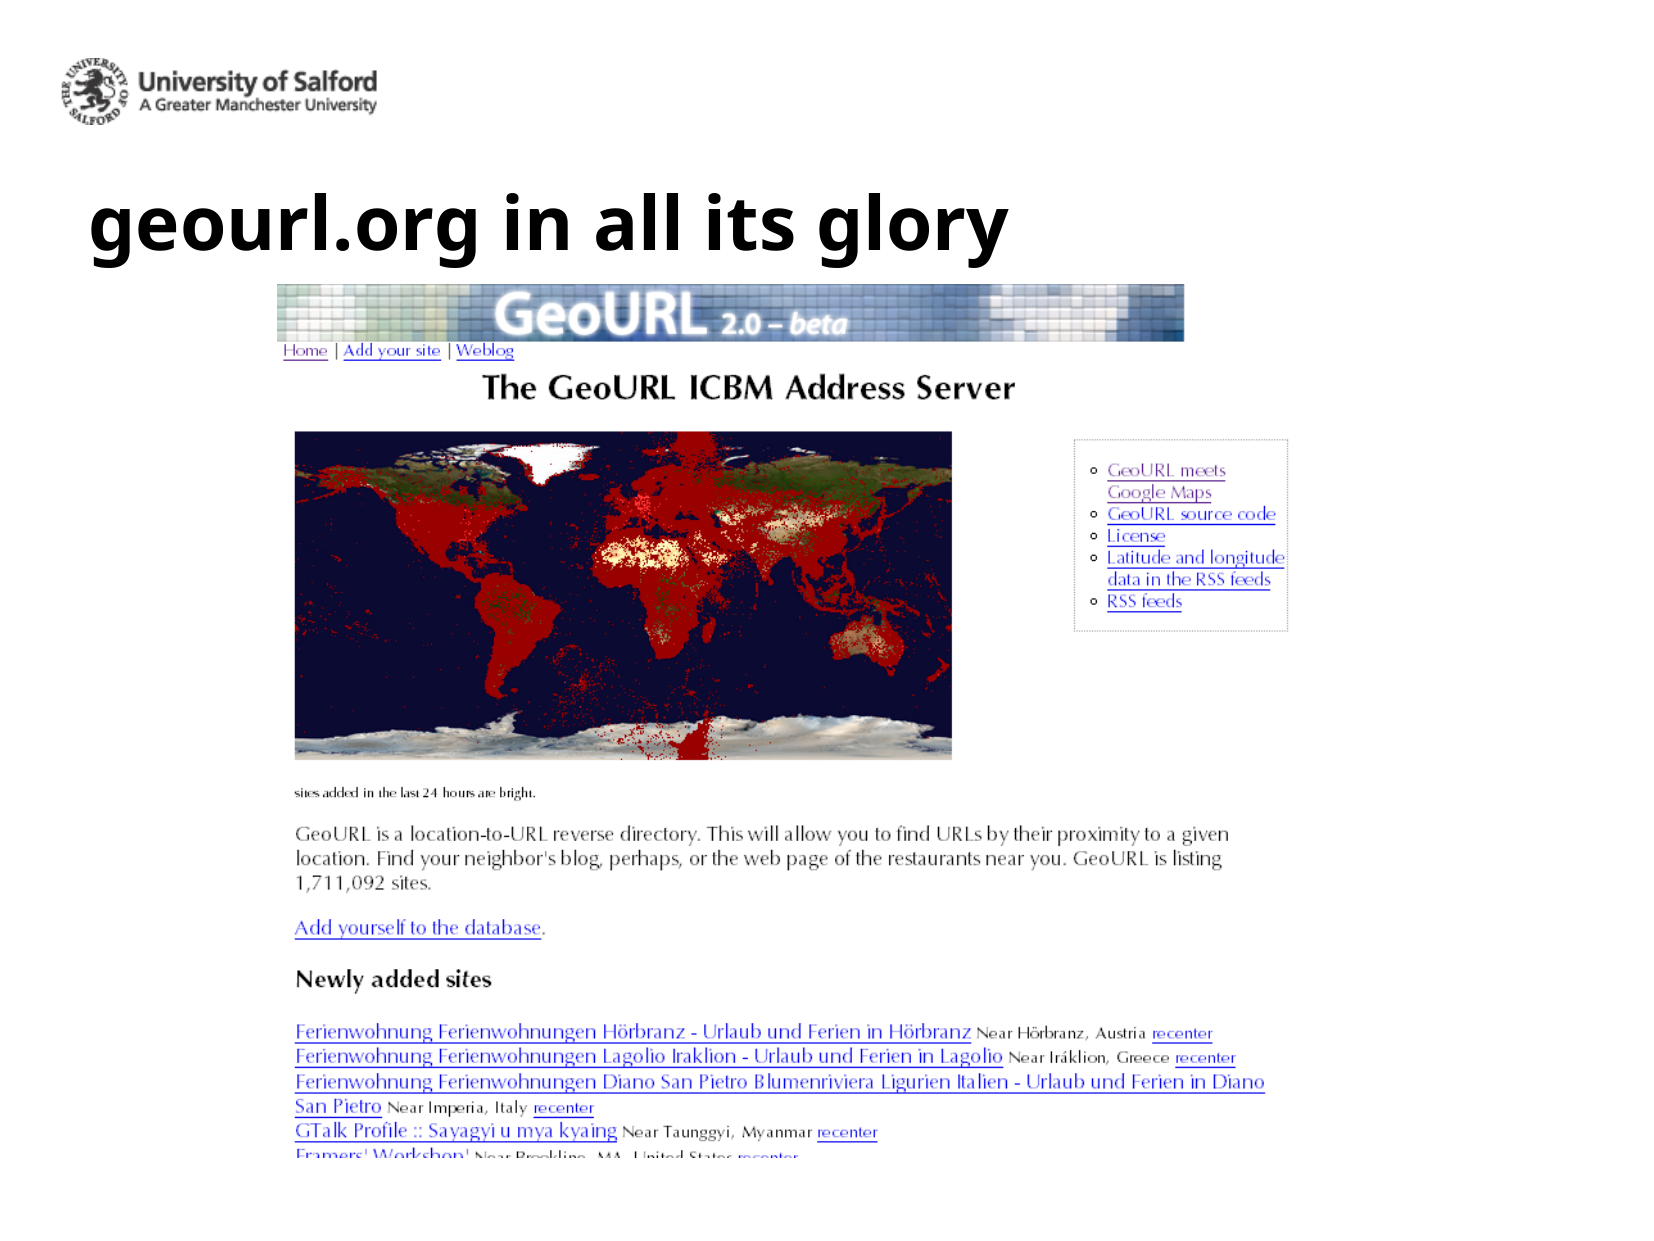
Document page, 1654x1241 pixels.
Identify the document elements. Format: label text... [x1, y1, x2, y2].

title geourl.org in all its glory [88, 178, 1565, 269]
picture [277, 284, 1314, 1158]
picture [59, 58, 380, 125]
